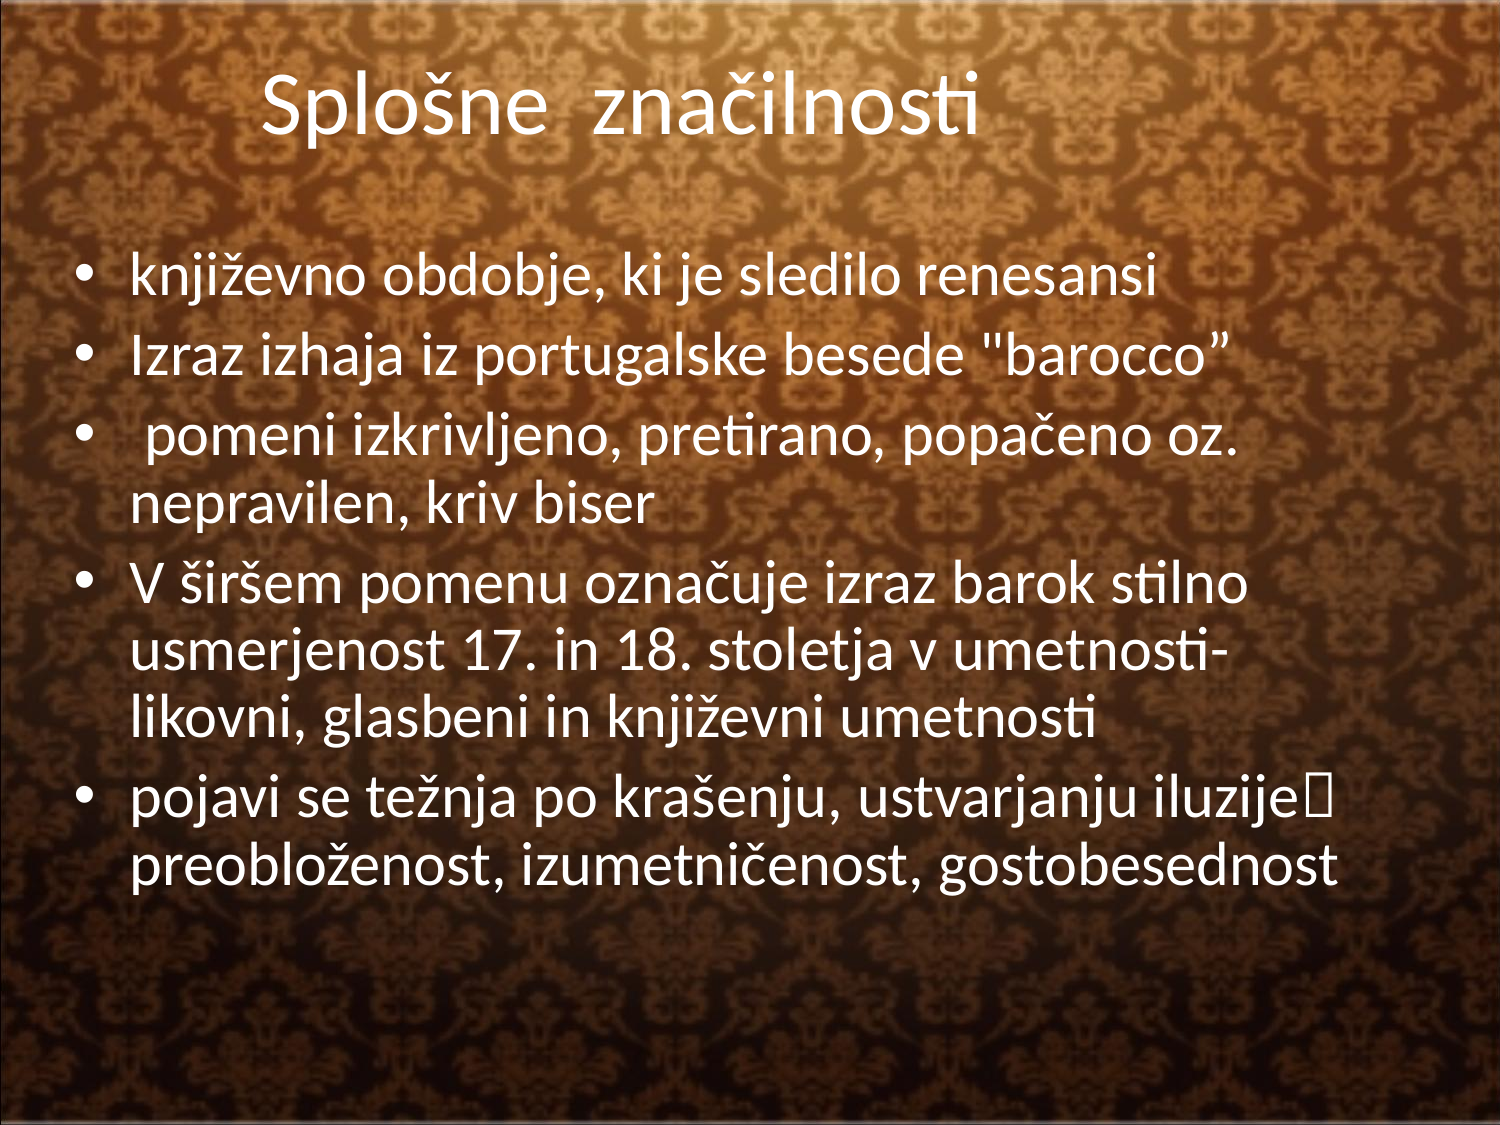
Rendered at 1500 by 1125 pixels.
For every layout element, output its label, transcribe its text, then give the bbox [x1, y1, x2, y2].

list književno obdobje, ki je sledilo renesansi Izraz izhaja iz portugalske besede "barocco” pomeni izkrivljeno, pretirano, popačeno oz. nepravilen, kriv biser V širšem pomenu označuje izraz barok stilno usmerjenost 17. in 18. stoletja v umetnosti- likovni, glasbeni in književni umetnosti pojavi se težnja po krašenju, ustvarjanju iluzije preobloženost, izumetničenost, gostobesednost [58, 234, 1409, 977]
text_box Splošne značilnosti [246, 35, 1149, 270]
picture [0, 0, 1500, 1125]
